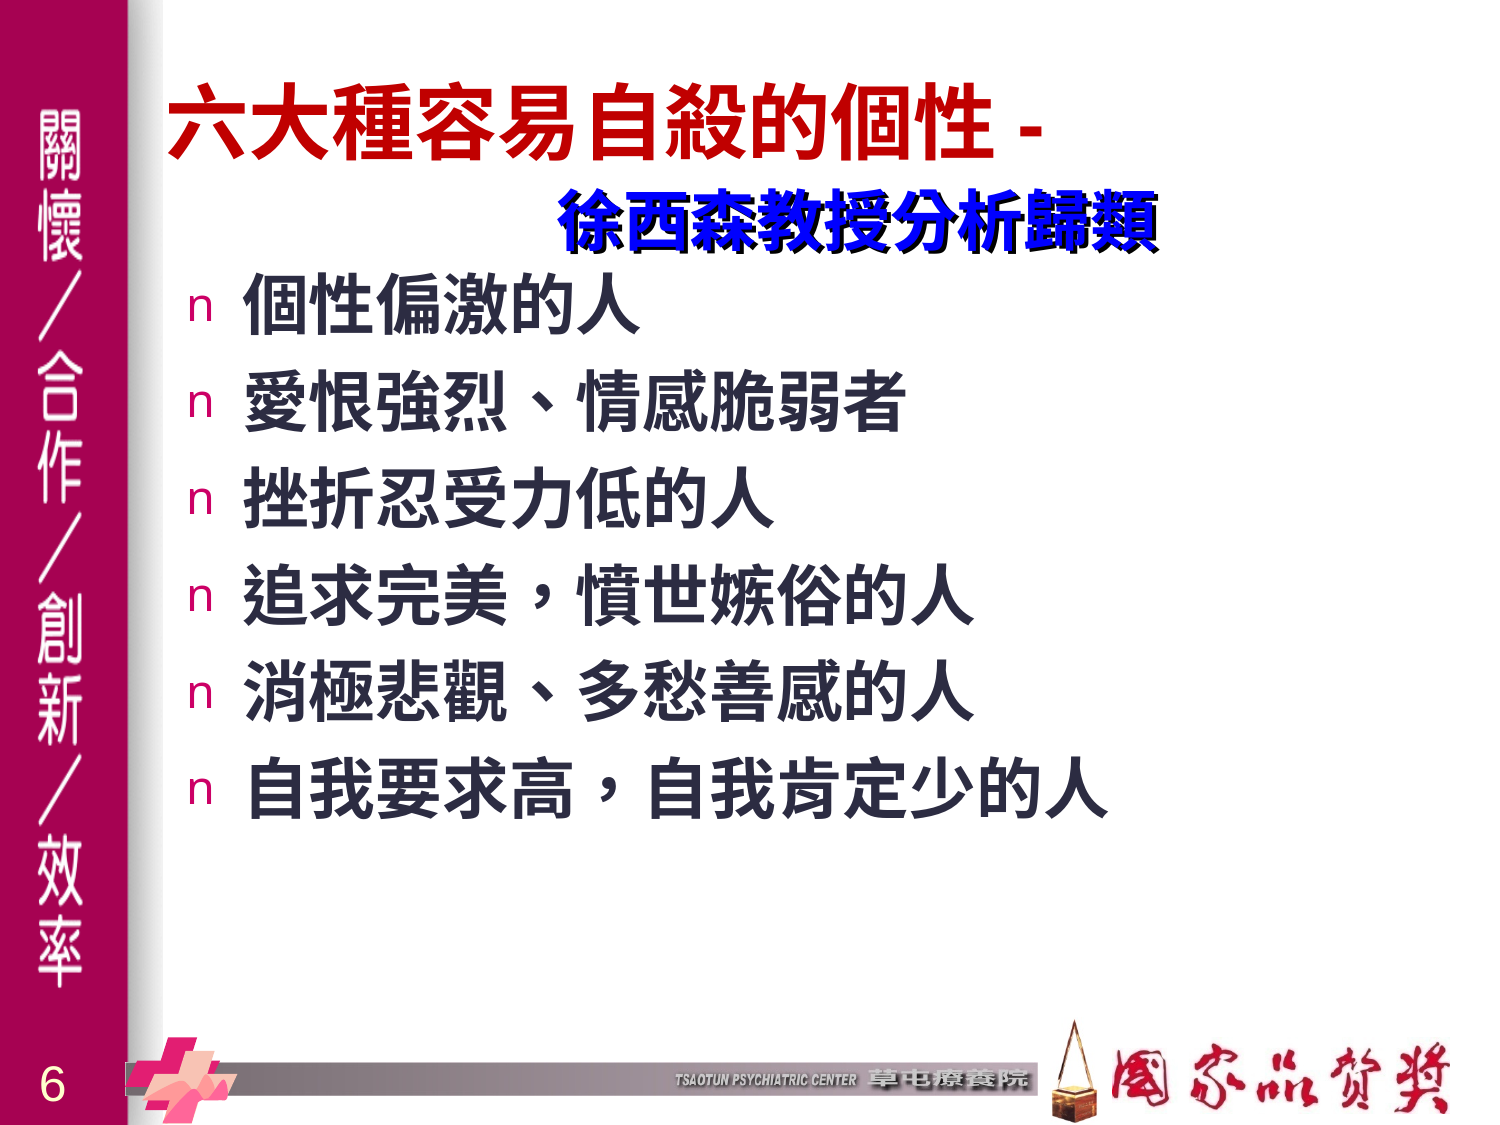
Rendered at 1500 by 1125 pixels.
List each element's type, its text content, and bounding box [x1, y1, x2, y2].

list 個性偏激的人 愛恨強烈、情感脆弱者 挫折忍受力低的人 追求完美，憤世嫉俗的人 消極悲觀、多愁善感的人 自我要求高，自我肯定少的人 [171, 255, 1459, 1049]
text_box [23, 1043, 337, 1119]
title 六大種容易自殺的個性- 徐西森教授分析歸類 [150, 62, 1469, 270]
